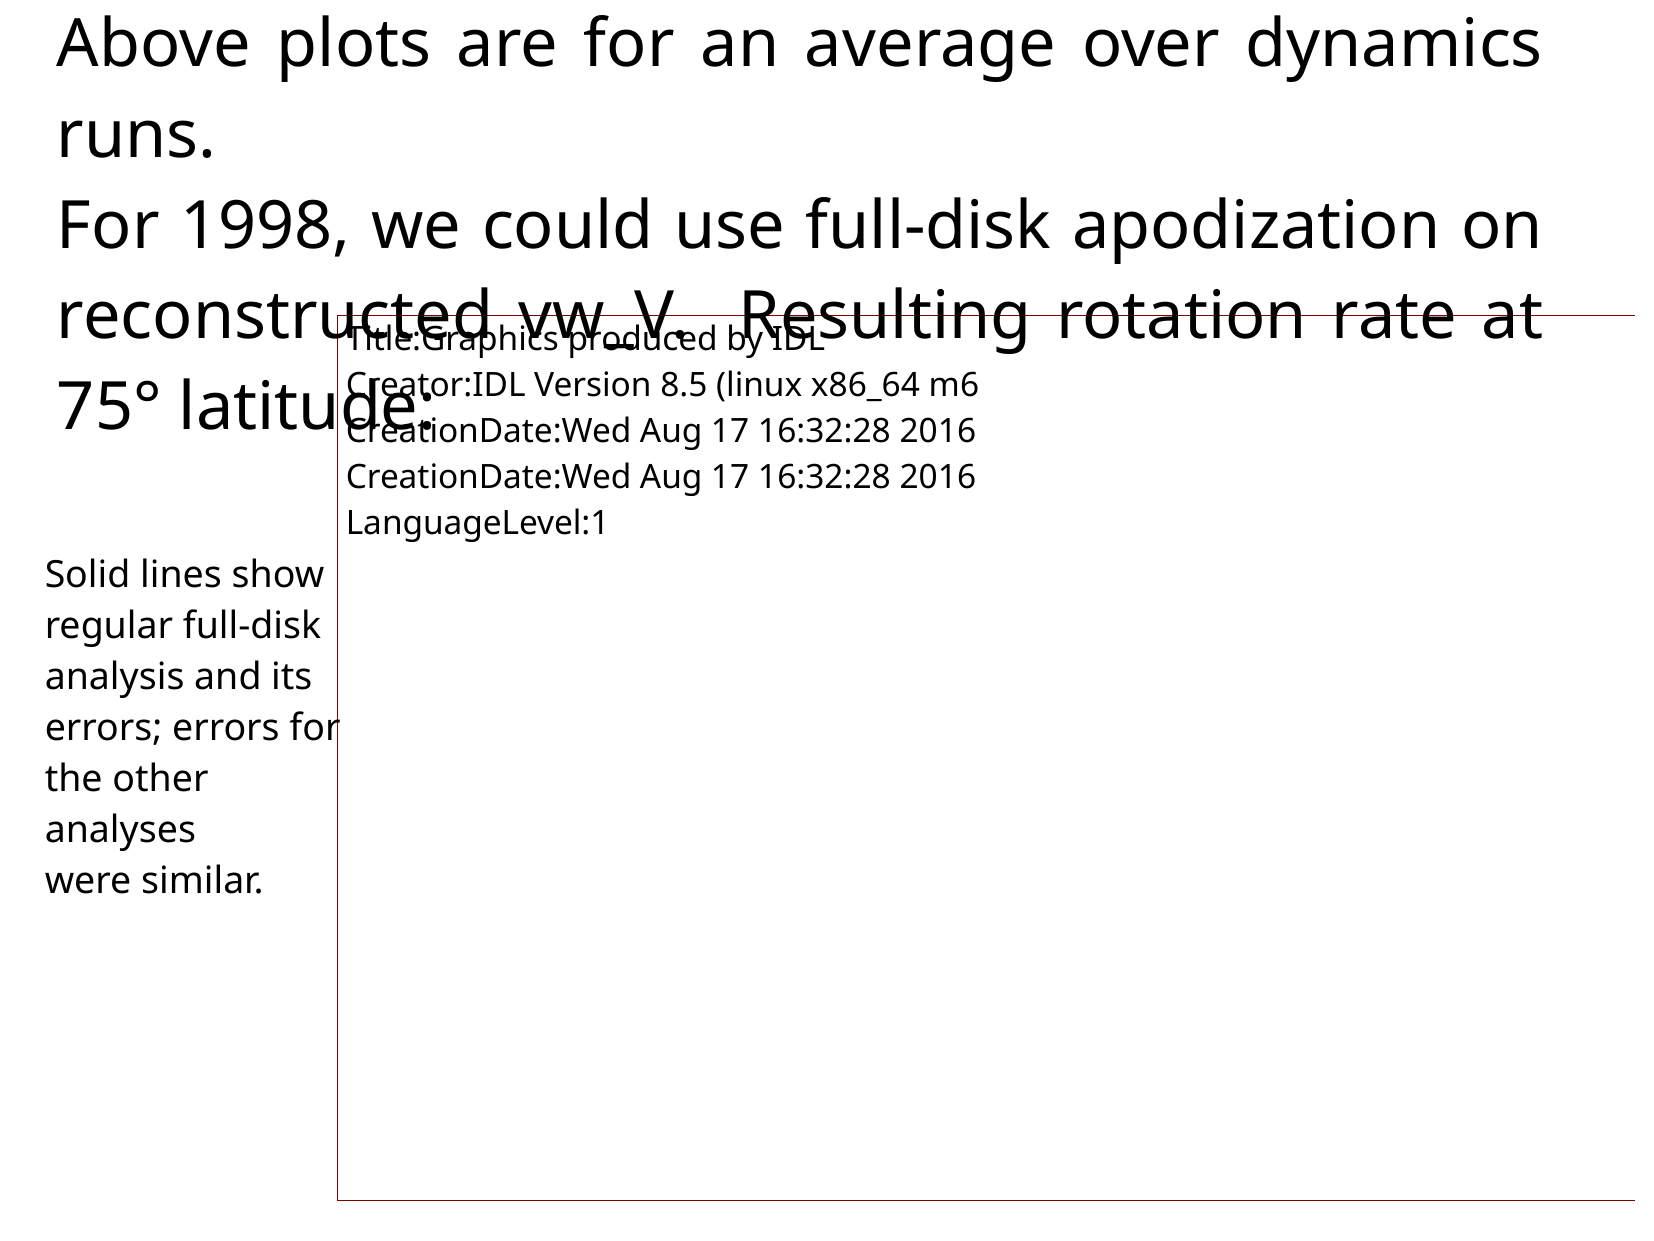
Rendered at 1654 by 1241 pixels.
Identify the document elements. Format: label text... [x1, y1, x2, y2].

title Above plots are for an average over dynamics runs. For 1998, we could use full-disk apodization on reconstructed vw_V. Resulting rotation rate at 75° latitude: [56, 60, 1546, 385]
picture [350, 397, 370, 425]
picture [335, 312, 1636, 1201]
text_box Solid lines show regular full-disk analysis and its errors; errors for the other analyses were similar. [30, 540, 361, 829]
